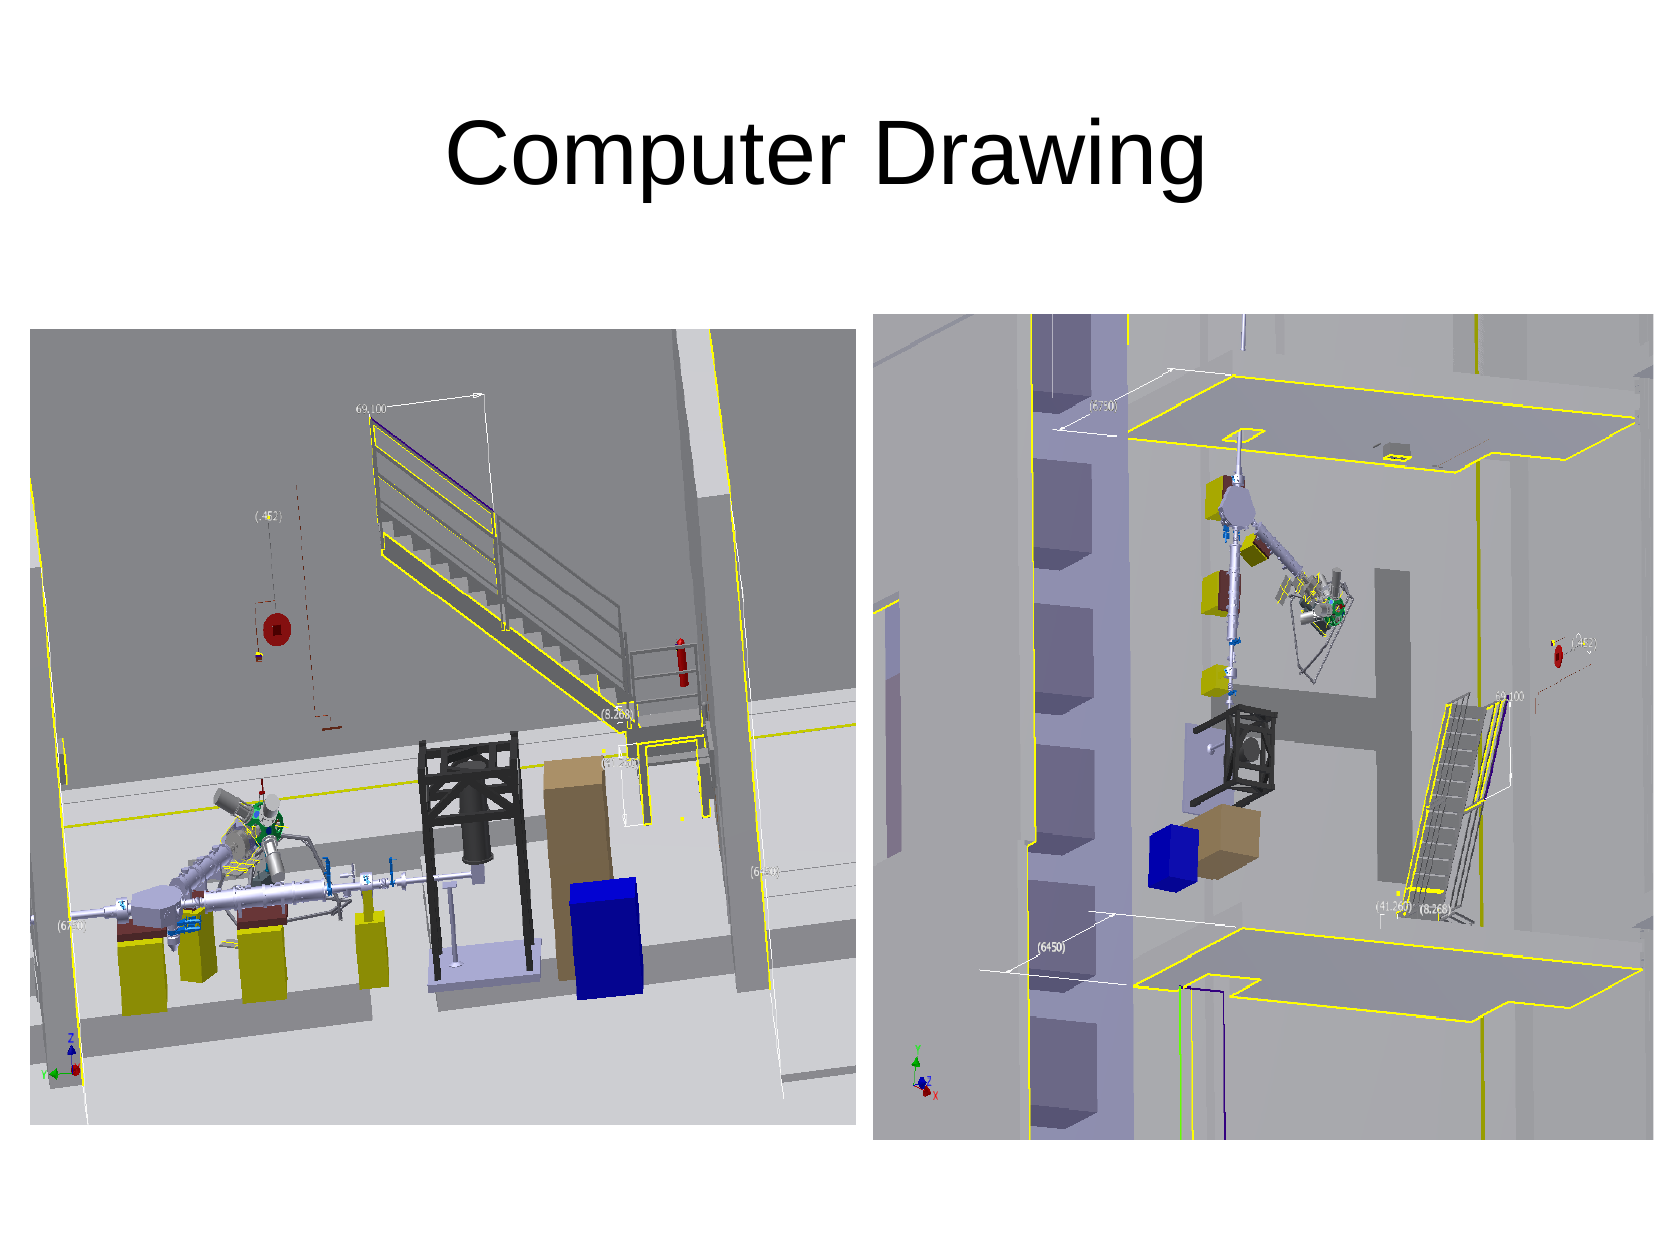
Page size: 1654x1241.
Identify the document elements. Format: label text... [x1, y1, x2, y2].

picture [873, 314, 1654, 1141]
picture [30, 329, 856, 1126]
title Computer Drawing [82, 49, 1571, 257]
